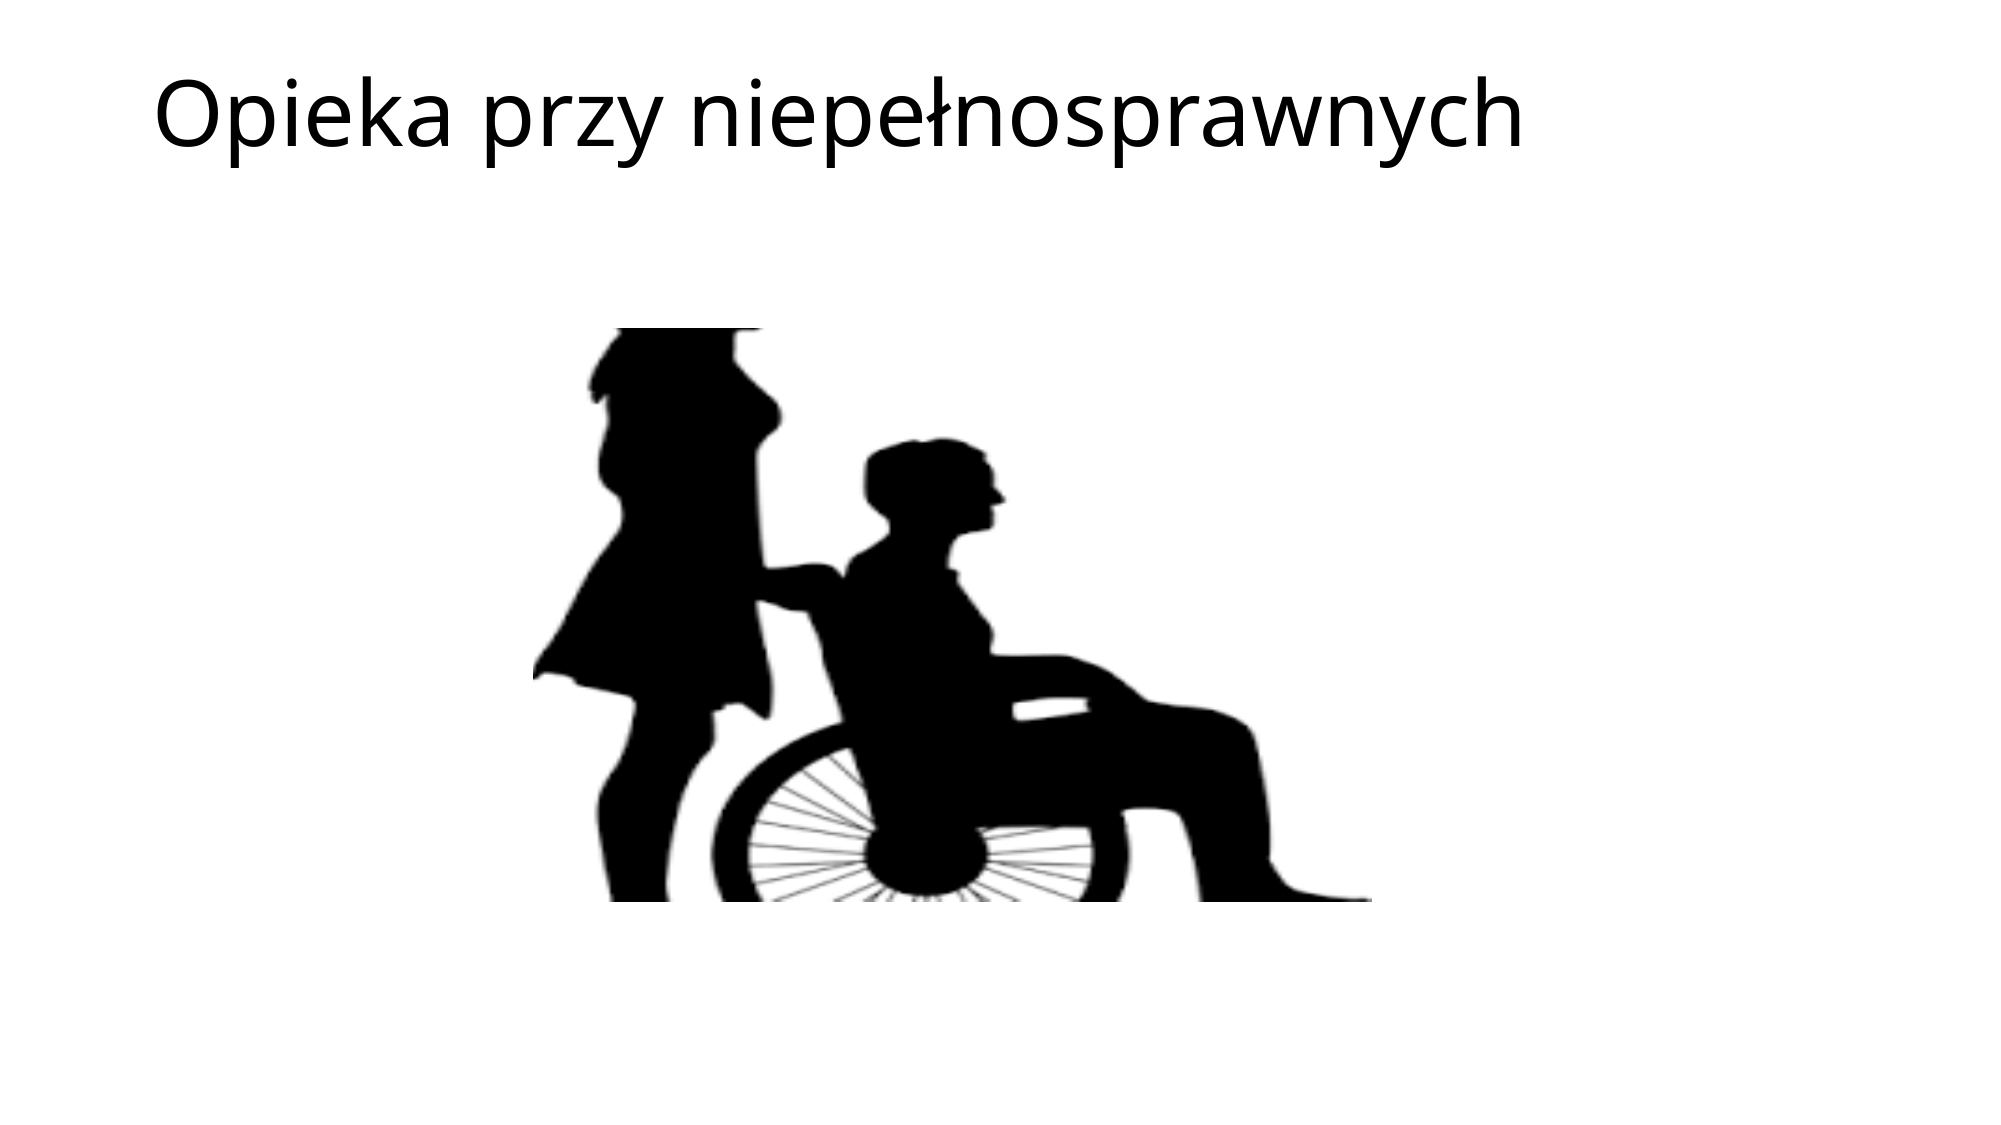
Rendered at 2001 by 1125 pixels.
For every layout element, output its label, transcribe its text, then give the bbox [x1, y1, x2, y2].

title Opieka przy niepełnosprawnych [137, 59, 1863, 278]
picture [533, 328, 1372, 902]
